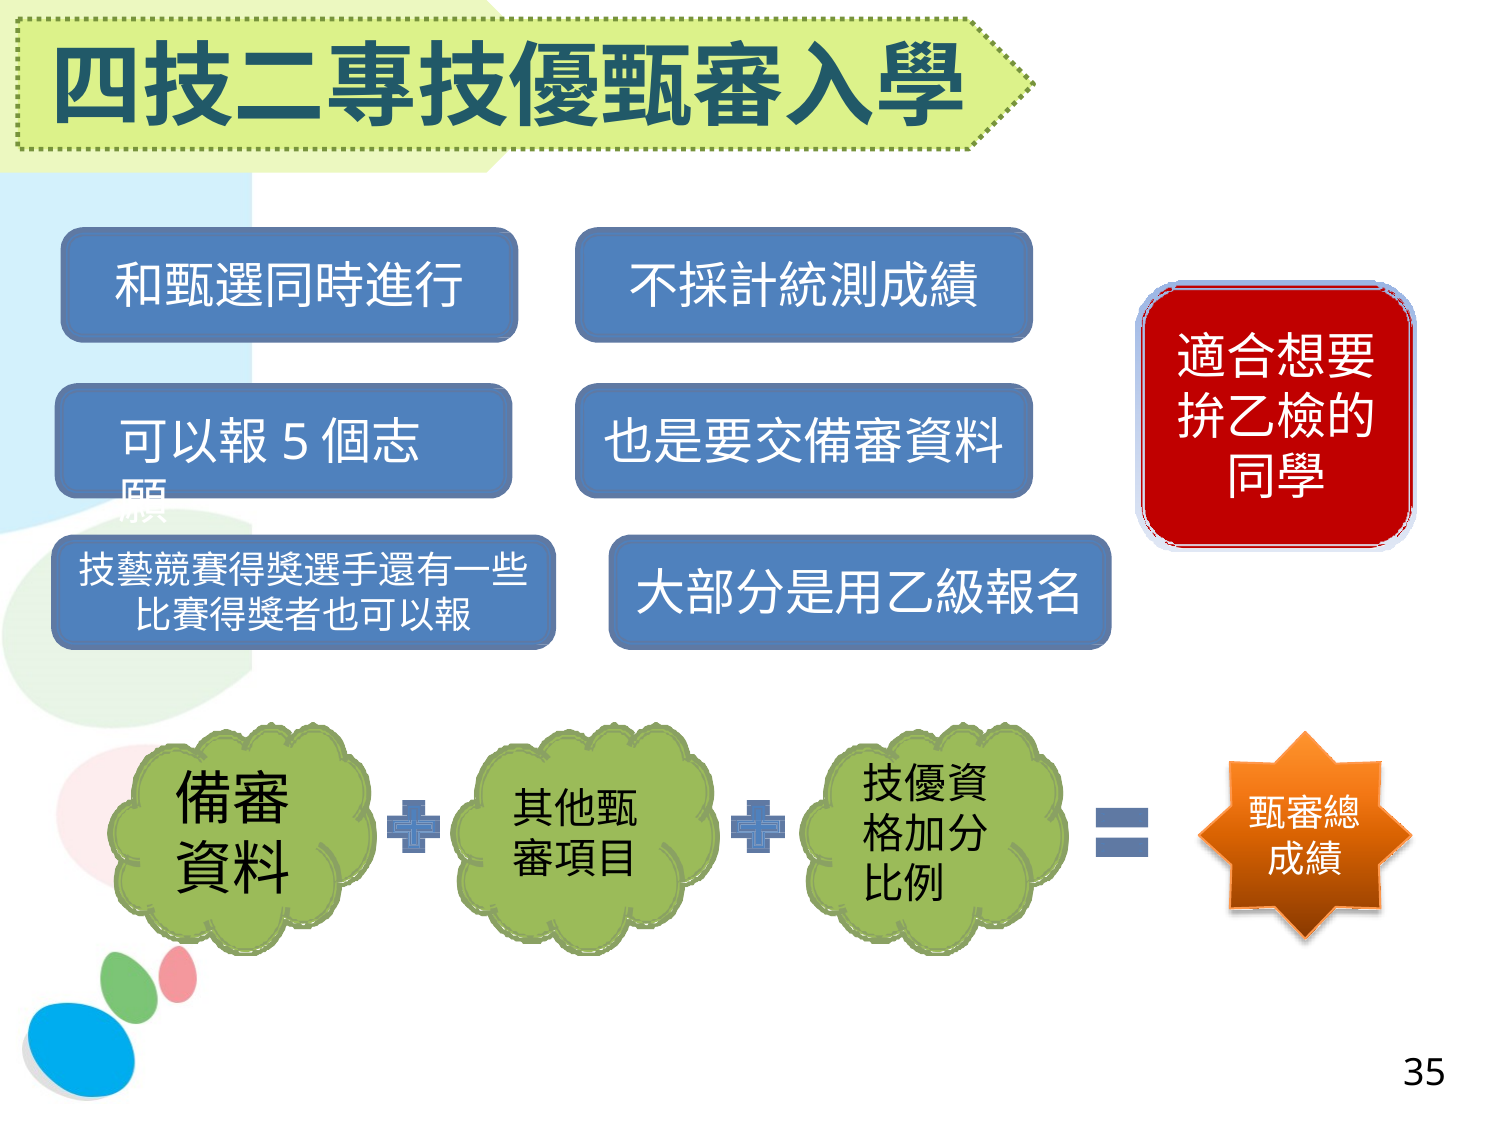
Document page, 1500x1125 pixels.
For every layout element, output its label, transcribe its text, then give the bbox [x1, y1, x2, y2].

picture [450, 722, 720, 956]
text_box [1095, 837, 1149, 857]
text_box 35 [1396, 1055, 1451, 1102]
text_box 其他甄 審項目 [510, 779, 641, 885]
text_box 甄審總 成績 [1246, 787, 1364, 882]
text_box [54, 383, 513, 499]
text_box [149, 490, 161, 495]
title 四技二專技優甄審入學 [48, 24, 971, 139]
text_box [51, 534, 557, 650]
picture [149, 499, 161, 503]
text_box 和甄選同時進行 [112, 251, 467, 316]
text_box [1095, 807, 1149, 828]
text_box [126, 483, 134, 499]
text_box [0, 0, 1032, 173]
text_box [575, 227, 1034, 343]
text_box 備審 資料 [172, 759, 294, 904]
text_box 可以報5個志願 [116, 407, 451, 472]
picture [1135, 280, 1417, 552]
text_box [575, 383, 1034, 499]
text_box 大部分是用乙級報名 [632, 558, 1088, 623]
picture [1188, 728, 1421, 955]
picture [149, 506, 161, 511]
text_box [131, 490, 140, 495]
text_box 也是要交備審資料 [601, 407, 1007, 472]
picture [0, 173, 377, 1104]
text_box 適合想要 拚乙檢的 同學 [1173, 322, 1379, 507]
picture [799, 722, 1069, 956]
picture [731, 800, 785, 853]
text_box [608, 534, 1112, 650]
picture [387, 800, 440, 853]
text_box [60, 227, 519, 343]
text_box 技優資 格加分 比例 [859, 754, 990, 910]
text_box 不採計統測成績 [626, 251, 982, 316]
text_box 技藝競賽得獎選手還有一些 比賽得獎者也可以報 [76, 544, 531, 639]
